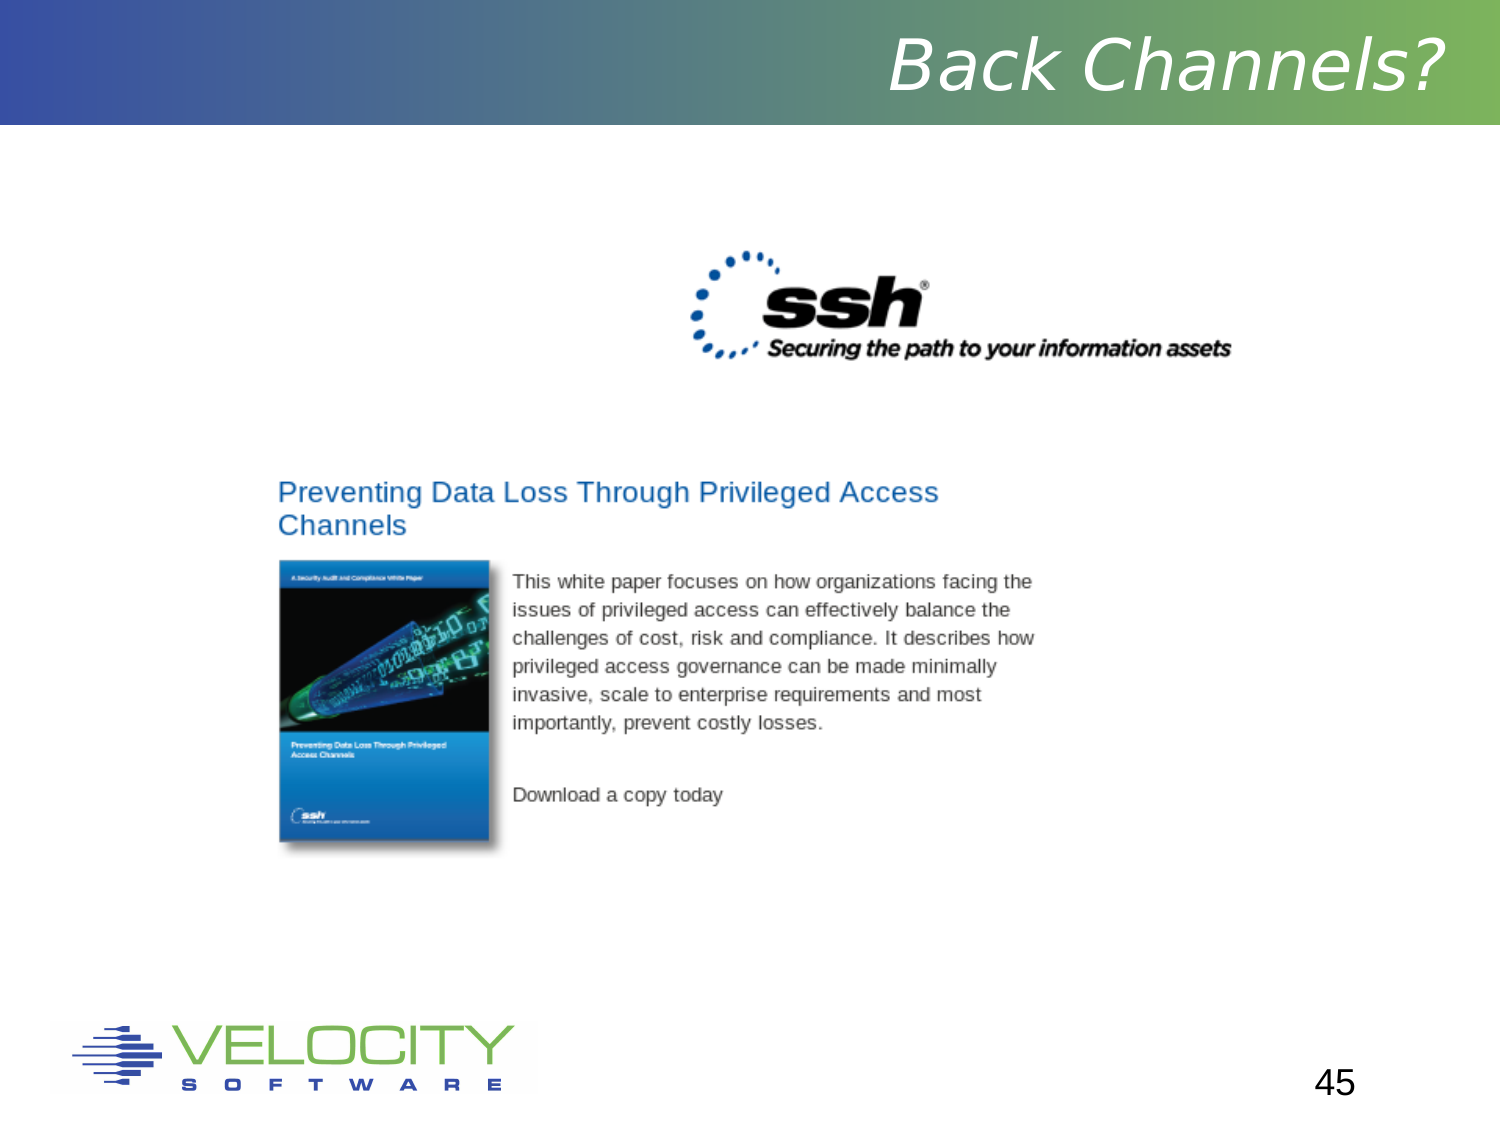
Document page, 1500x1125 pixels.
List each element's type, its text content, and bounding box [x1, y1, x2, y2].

picture [267, 471, 1051, 863]
title Back Channels? [62, 12, 1463, 113]
picture [675, 237, 1244, 376]
picture [50, 1021, 538, 1094]
